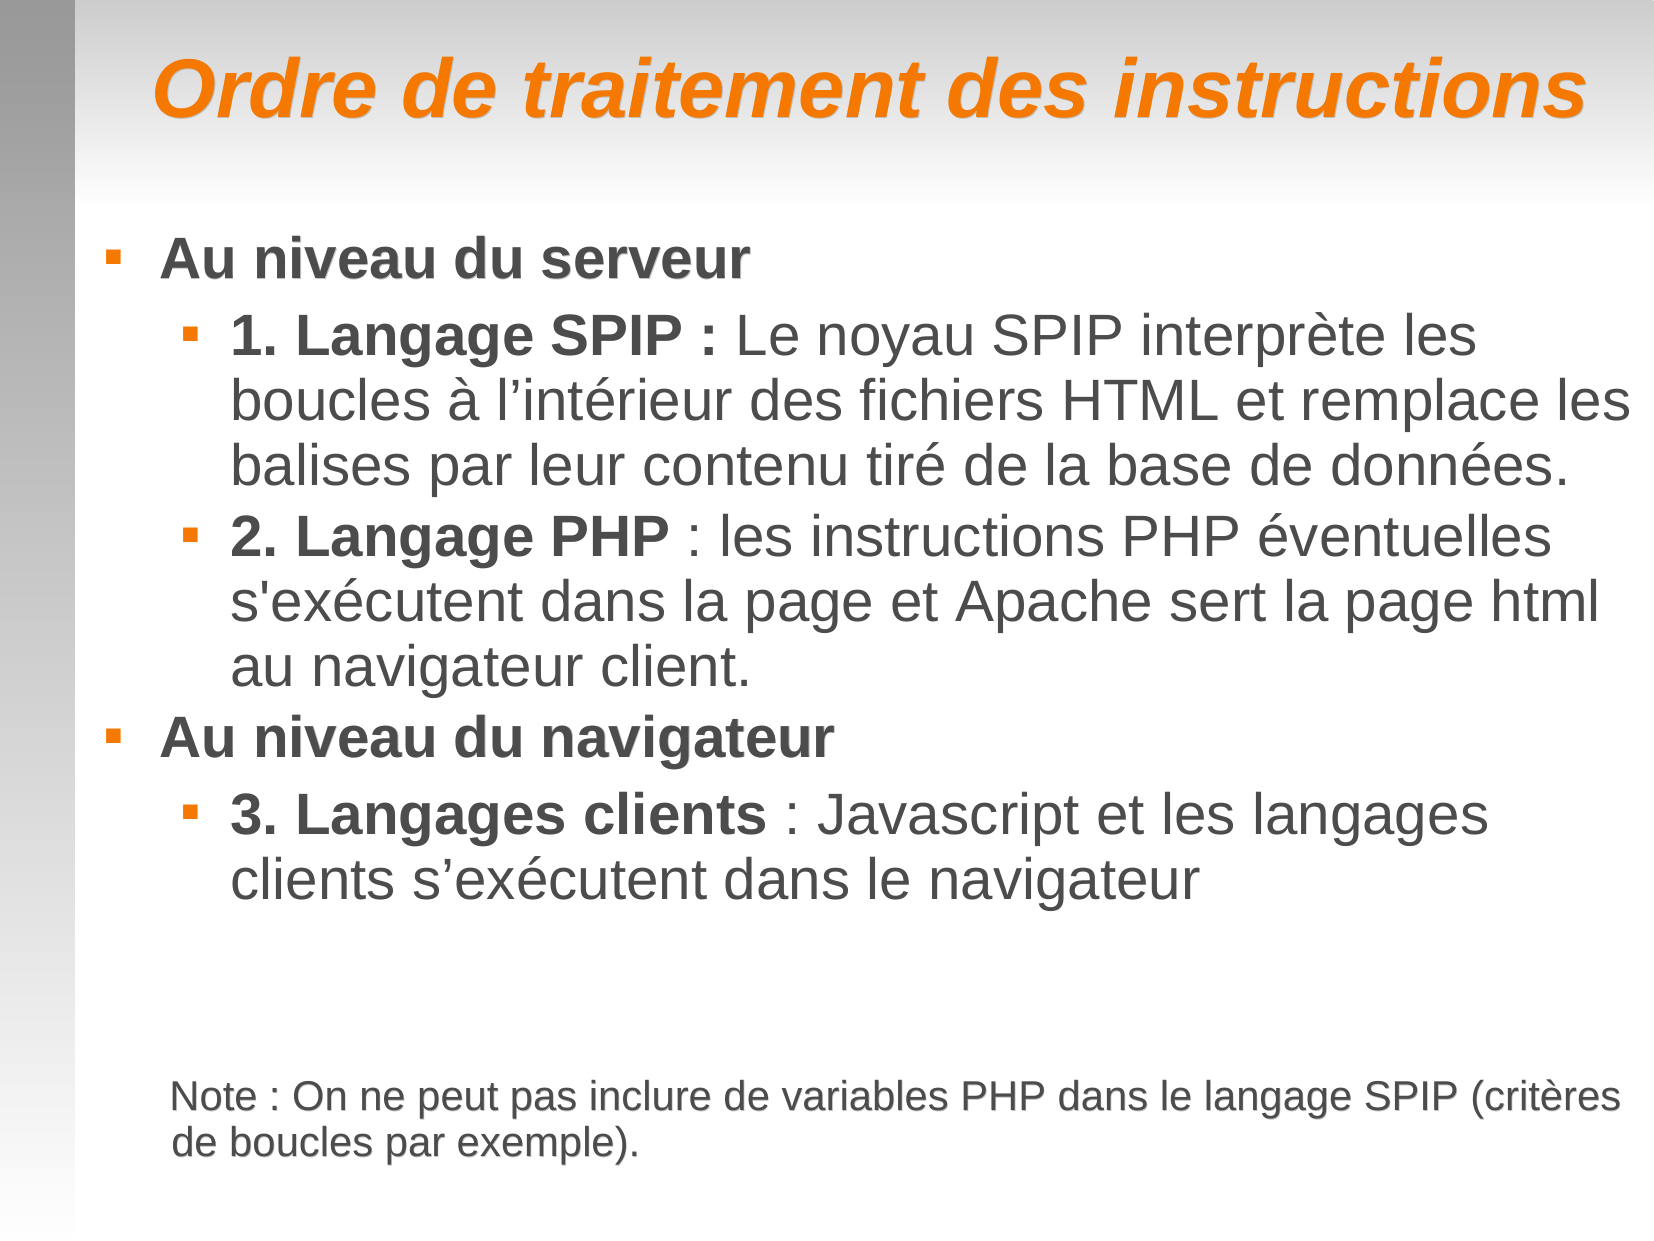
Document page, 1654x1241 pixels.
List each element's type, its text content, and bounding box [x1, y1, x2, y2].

list Au niveau du serveur 1. Langage SPIP : Le noyau SPIP interprète les boucles à l’intérieur des fichiers HTML et remplace les balises par leur contenu tiré de la base de données. 2. Langage PHP : les instructions PHP éventuelles s'exécutent dans la page et Apache sert la page html au navigateur client. Au niveau du navigateur 3. Langages clients : Javascript et les langages clients s’exécutent dans le navigateur [88, 225, 1654, 1045]
title Ordre de traitement des instructions [88, 0, 1654, 178]
text_box Note : On ne peut pas inclure de variables PHP dans le langage SPIP (critères de boucles par exemple). [88, 1072, 1646, 1234]
